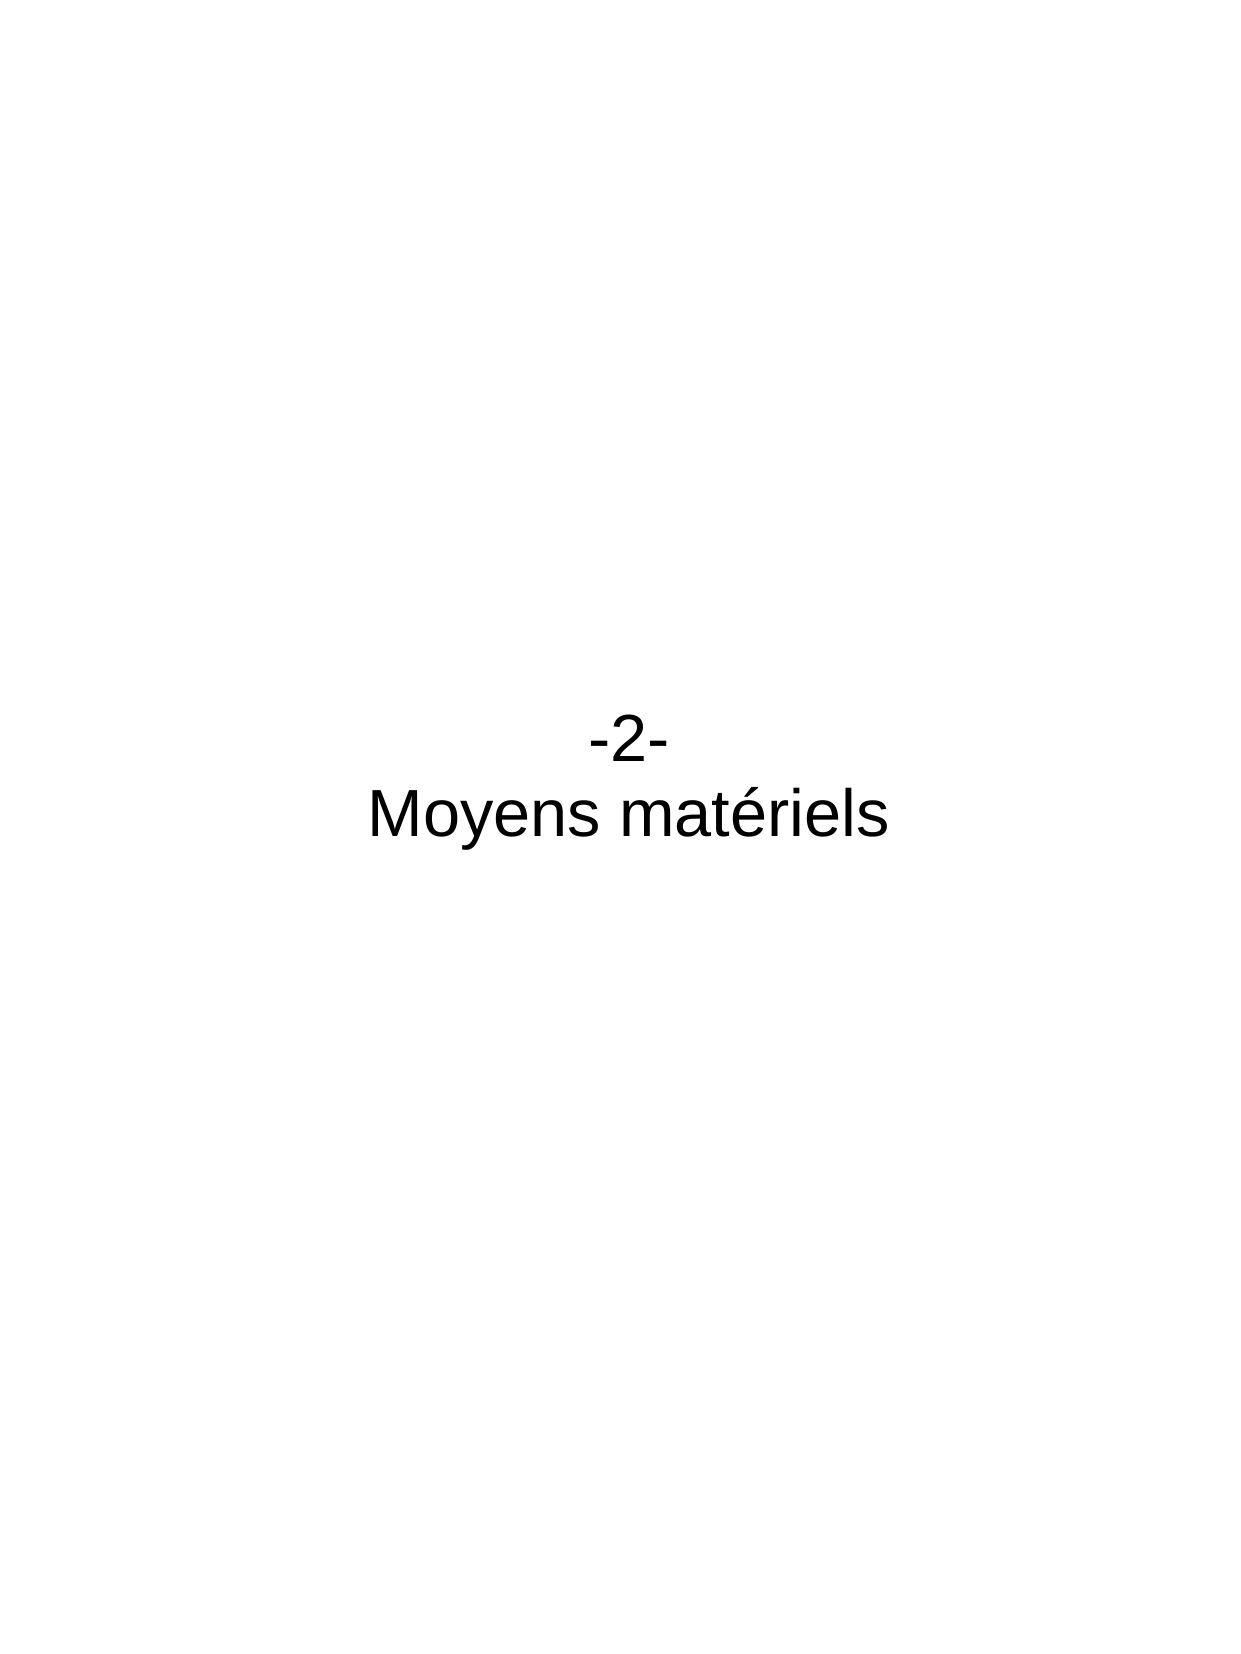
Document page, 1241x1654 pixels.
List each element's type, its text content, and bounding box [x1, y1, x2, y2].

title -2- Moyens matériels [70, 543, 1187, 934]
